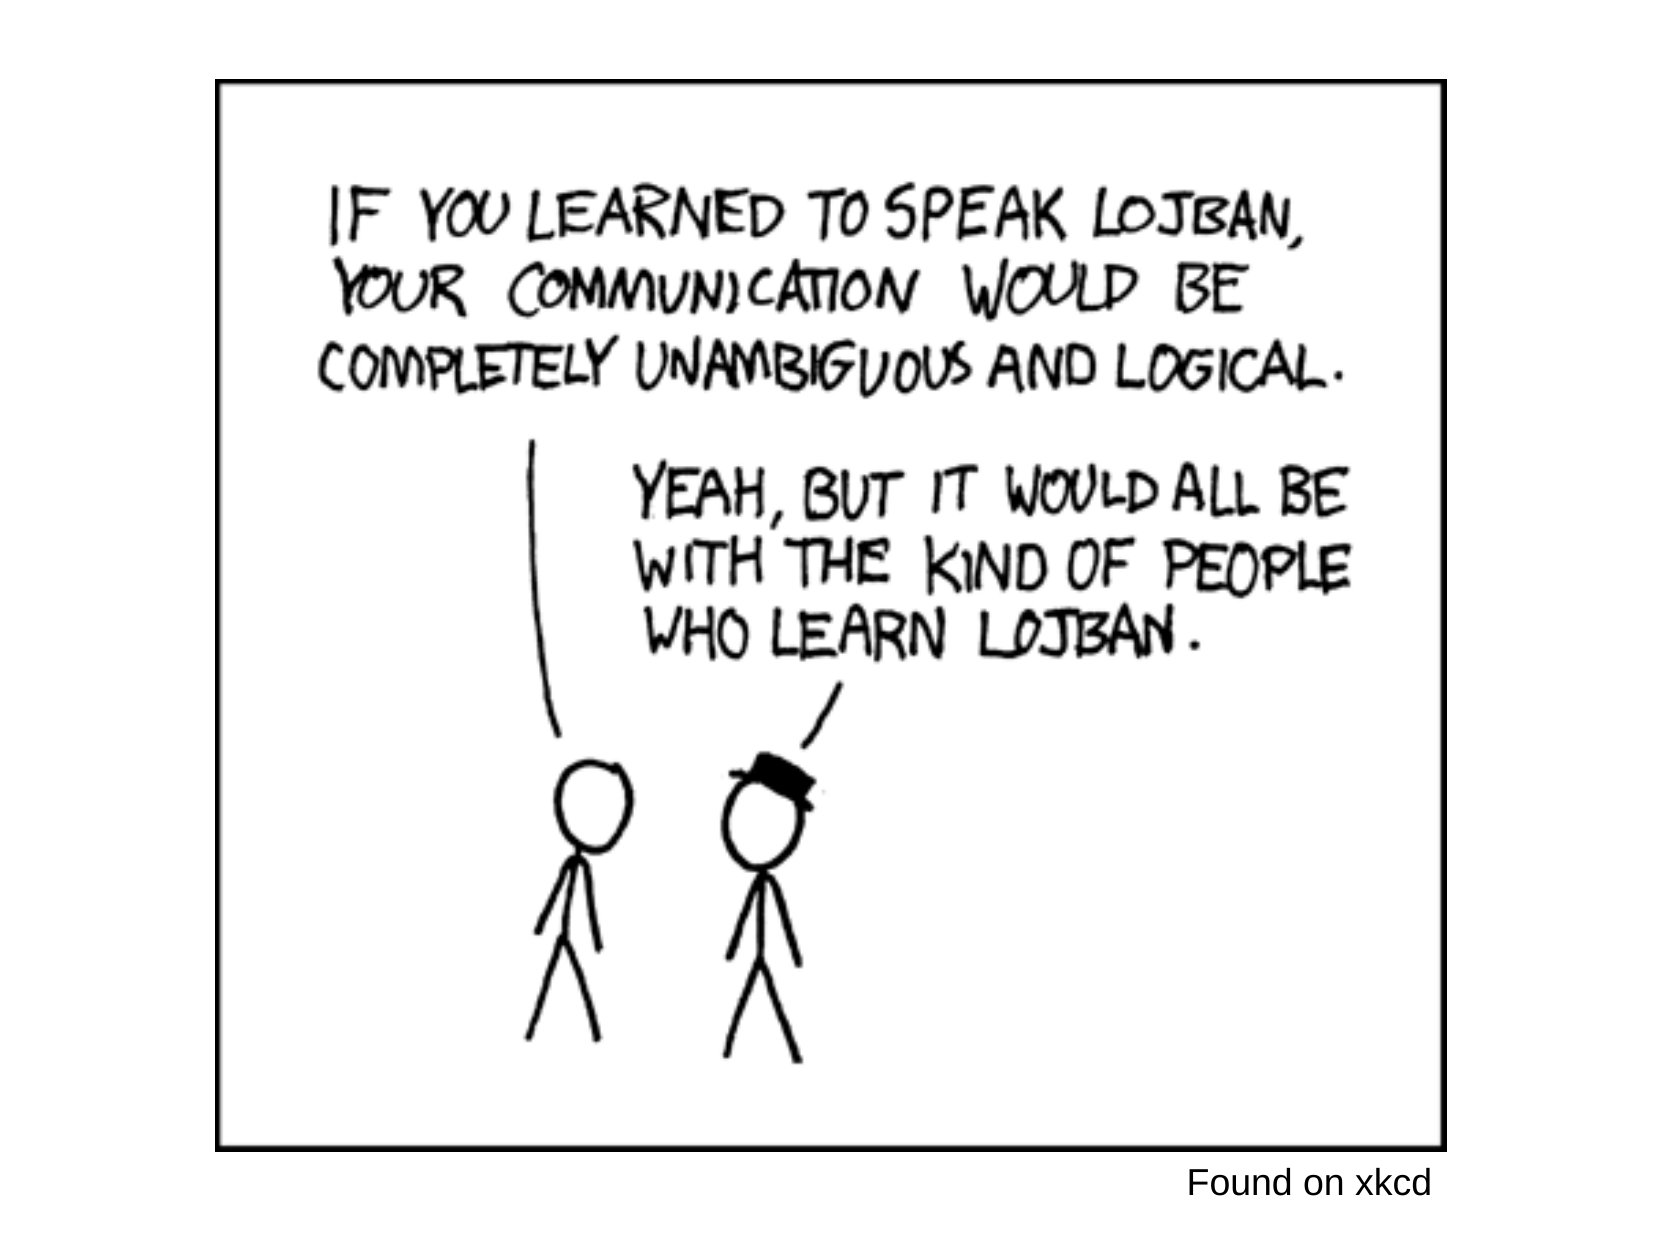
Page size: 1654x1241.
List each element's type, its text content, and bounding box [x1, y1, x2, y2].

text_box Found on xkcd [1171, 1153, 1447, 1211]
picture [215, 79, 1447, 1152]
